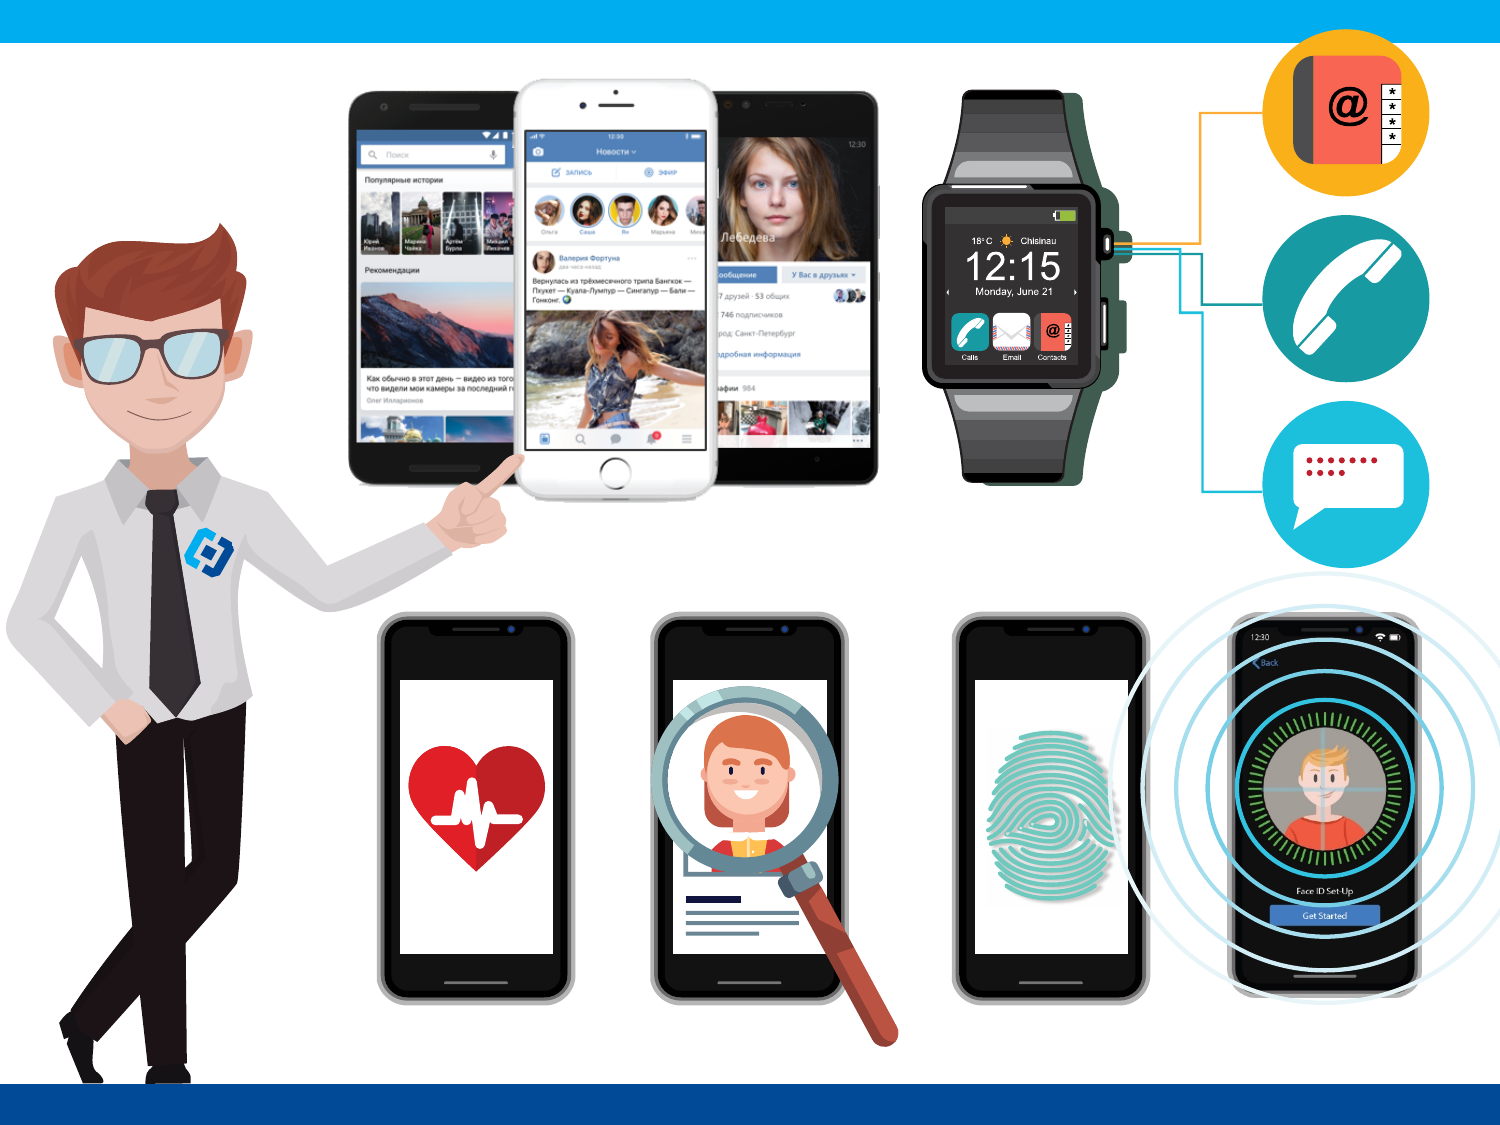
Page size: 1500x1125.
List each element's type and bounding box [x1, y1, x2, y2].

picture [922, 30, 1430, 569]
picture [5, 78, 880, 1085]
text_box [0, 0, 1500, 43]
picture [650, 611, 899, 1047]
text_box [0, 1084, 1500, 1125]
picture [951, 571, 1500, 1006]
